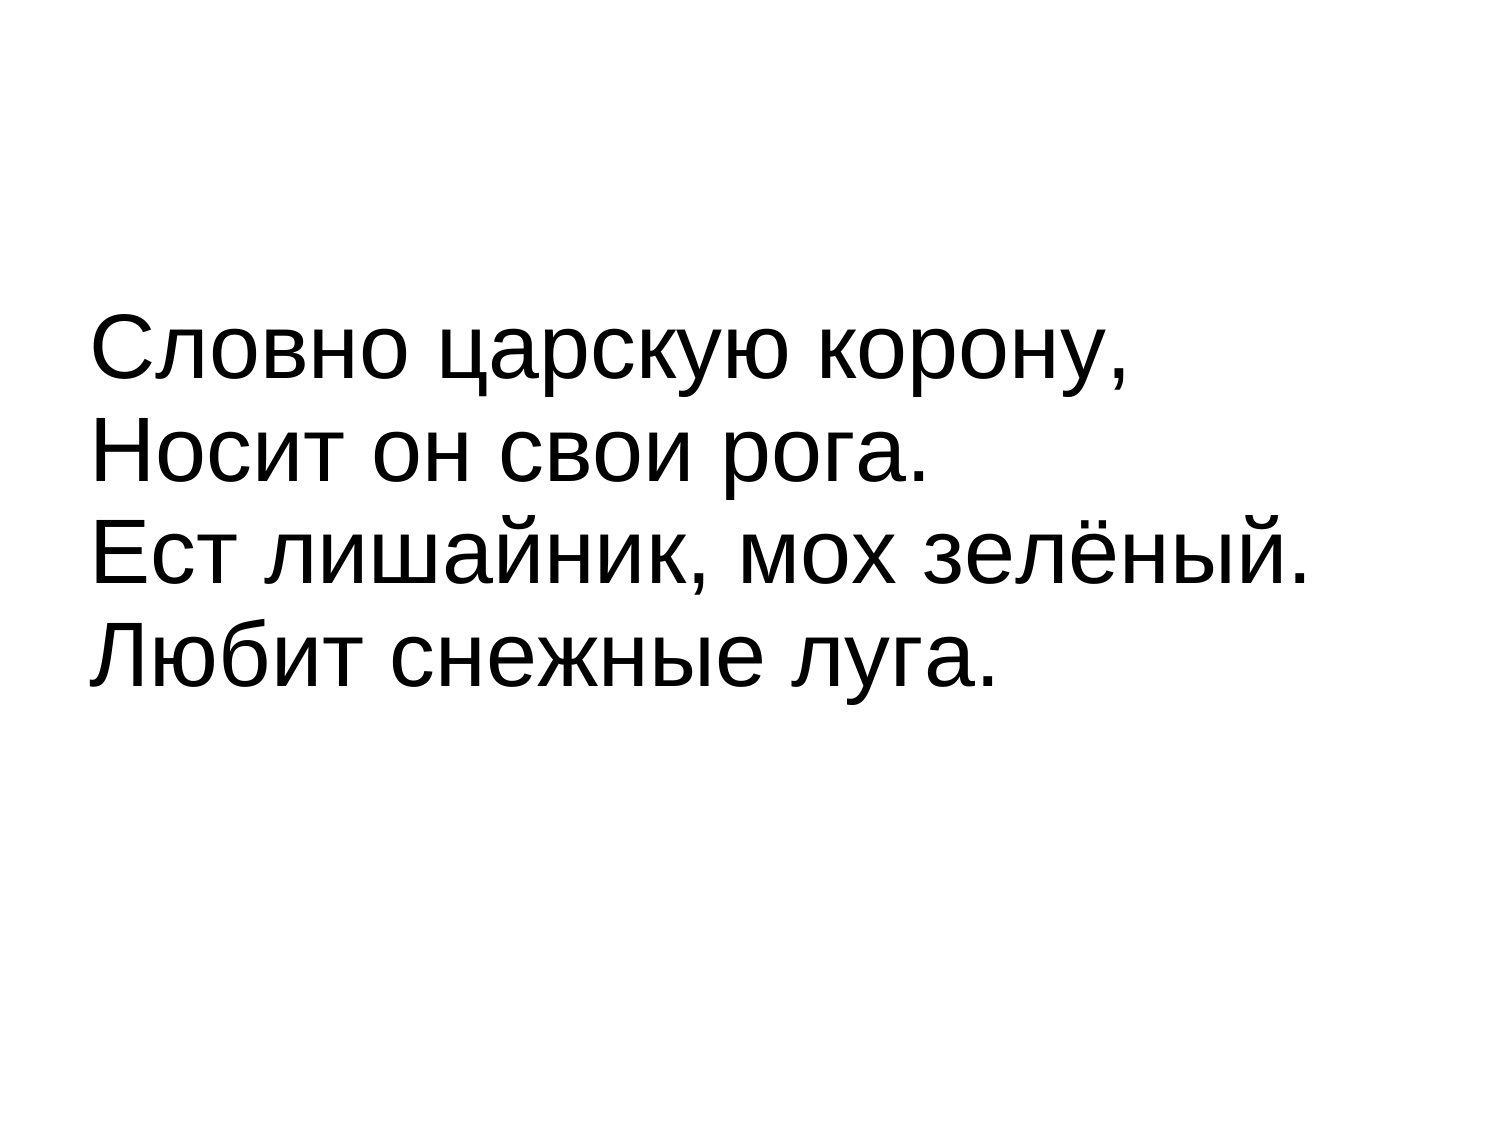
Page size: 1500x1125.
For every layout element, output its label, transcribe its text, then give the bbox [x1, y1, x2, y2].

title Словно царскую корону, Носит он свои рога. Ест лишайник, мох зелёный. Любит снежные луга. [75, 45, 1426, 1059]
